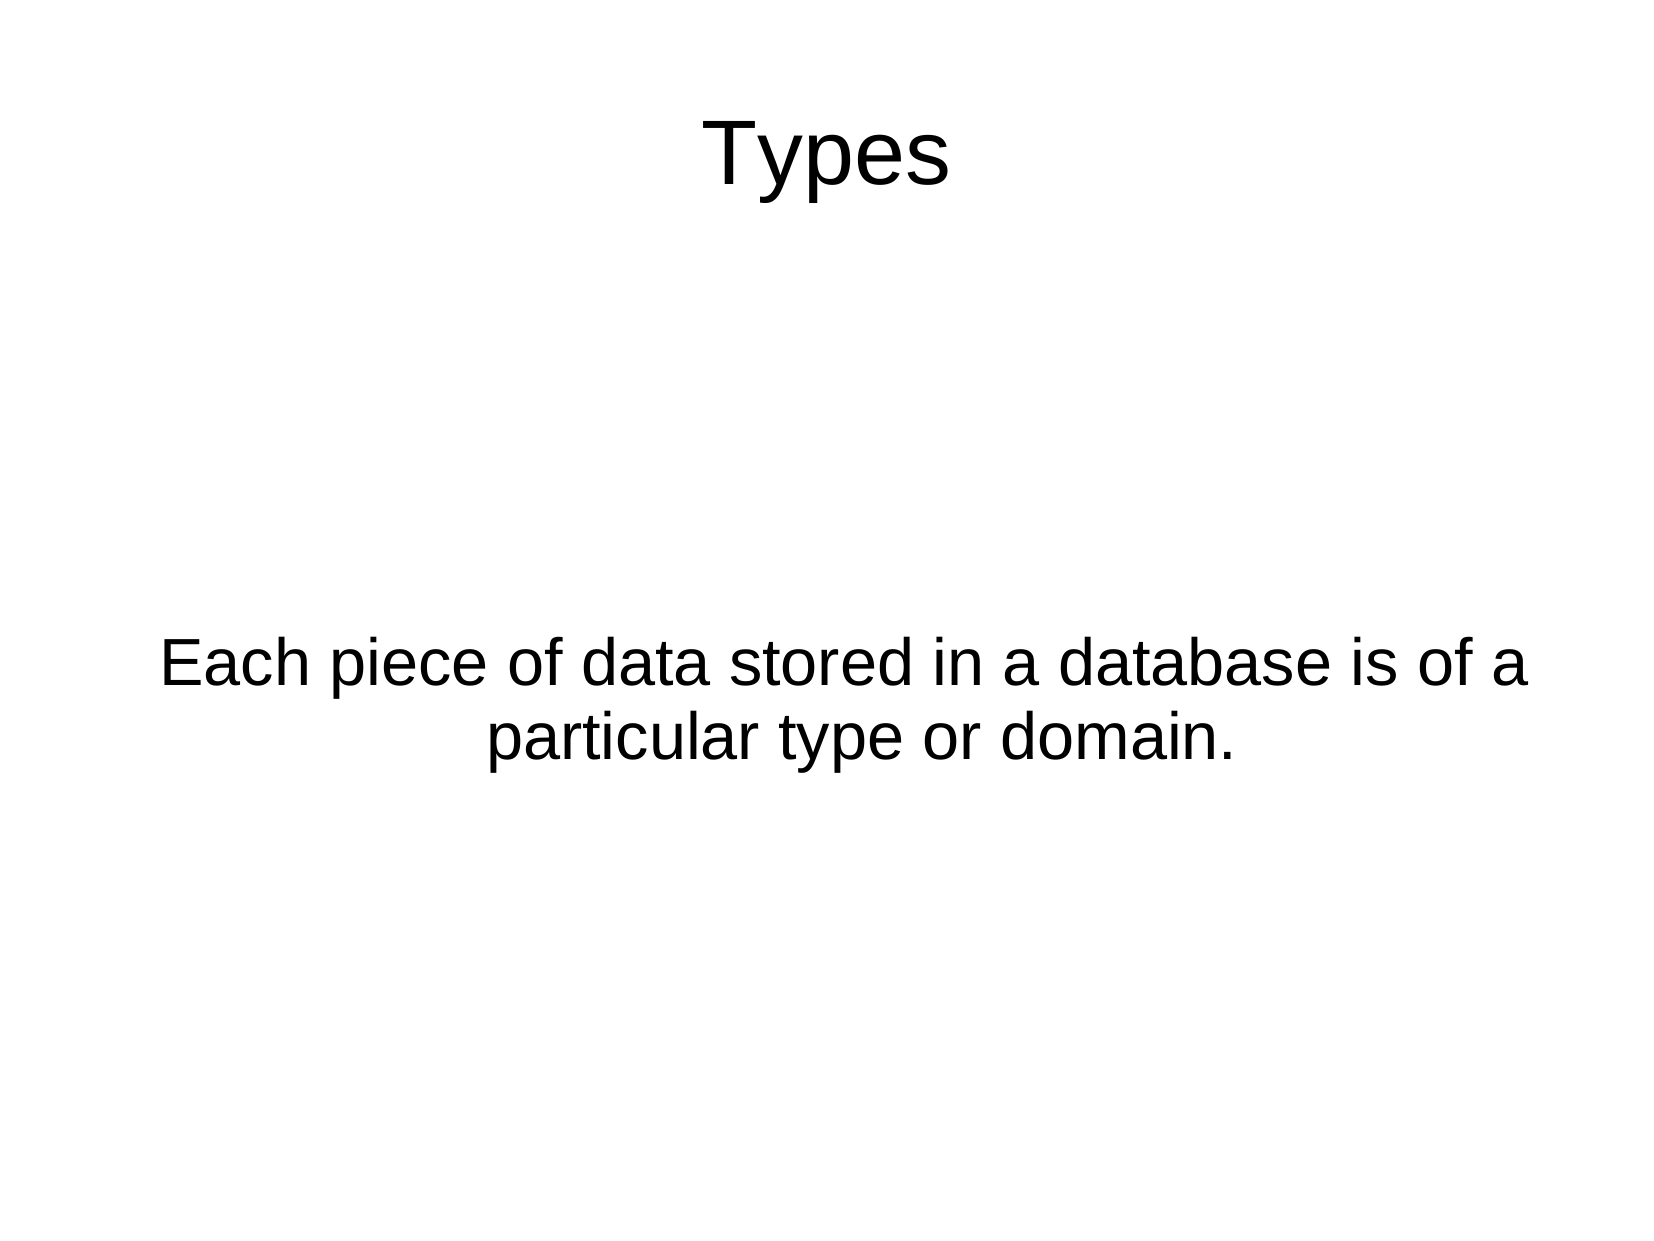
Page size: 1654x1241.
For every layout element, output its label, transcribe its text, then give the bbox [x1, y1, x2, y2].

title Types [82, 56, 1571, 250]
subtitle Each piece of data stored in a database is of a particular type or domain. [82, 297, 1571, 1102]
